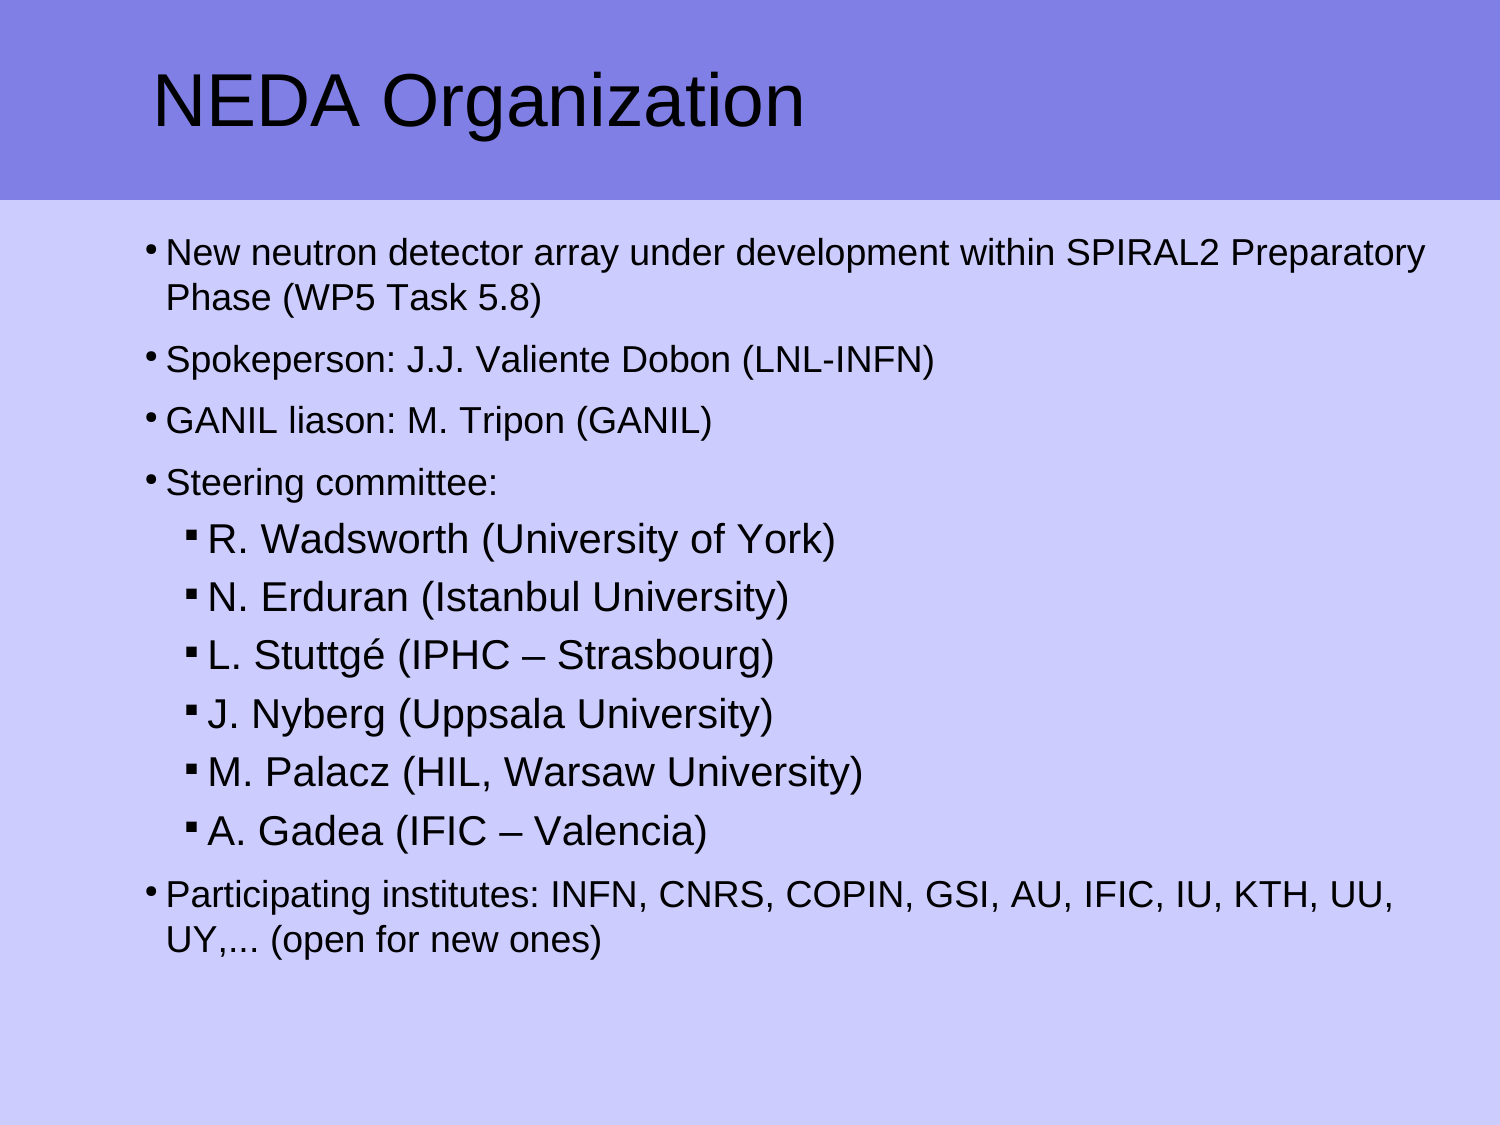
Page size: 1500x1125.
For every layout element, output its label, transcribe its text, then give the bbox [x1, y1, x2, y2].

text_box New neutron detector array under development within SPIRAL2 Preparatory Phase (WP5 Task 5.8) Spokeperson: J.J. Valiente Dobon (LNL-INFN) GANIL liason: M. Tripon (GANIL) Steering committee: R. Wadsworth (University of York) N. Erduran (Istanbul University) L. Stuttgé (IPHC – Strasbourg) J. Nyberg (Uppsala University) M. Palacz (HIL, Warsaw University) A. Gadea (IFIC – Valencia) Participating institutes: INFN, CNRS, COPIN, GSI, AU, IFIC, IU, KTH, UU, UY,... (open for new ones) [129, 220, 1489, 968]
title NEDA Organization [137, 24, 1413, 176]
